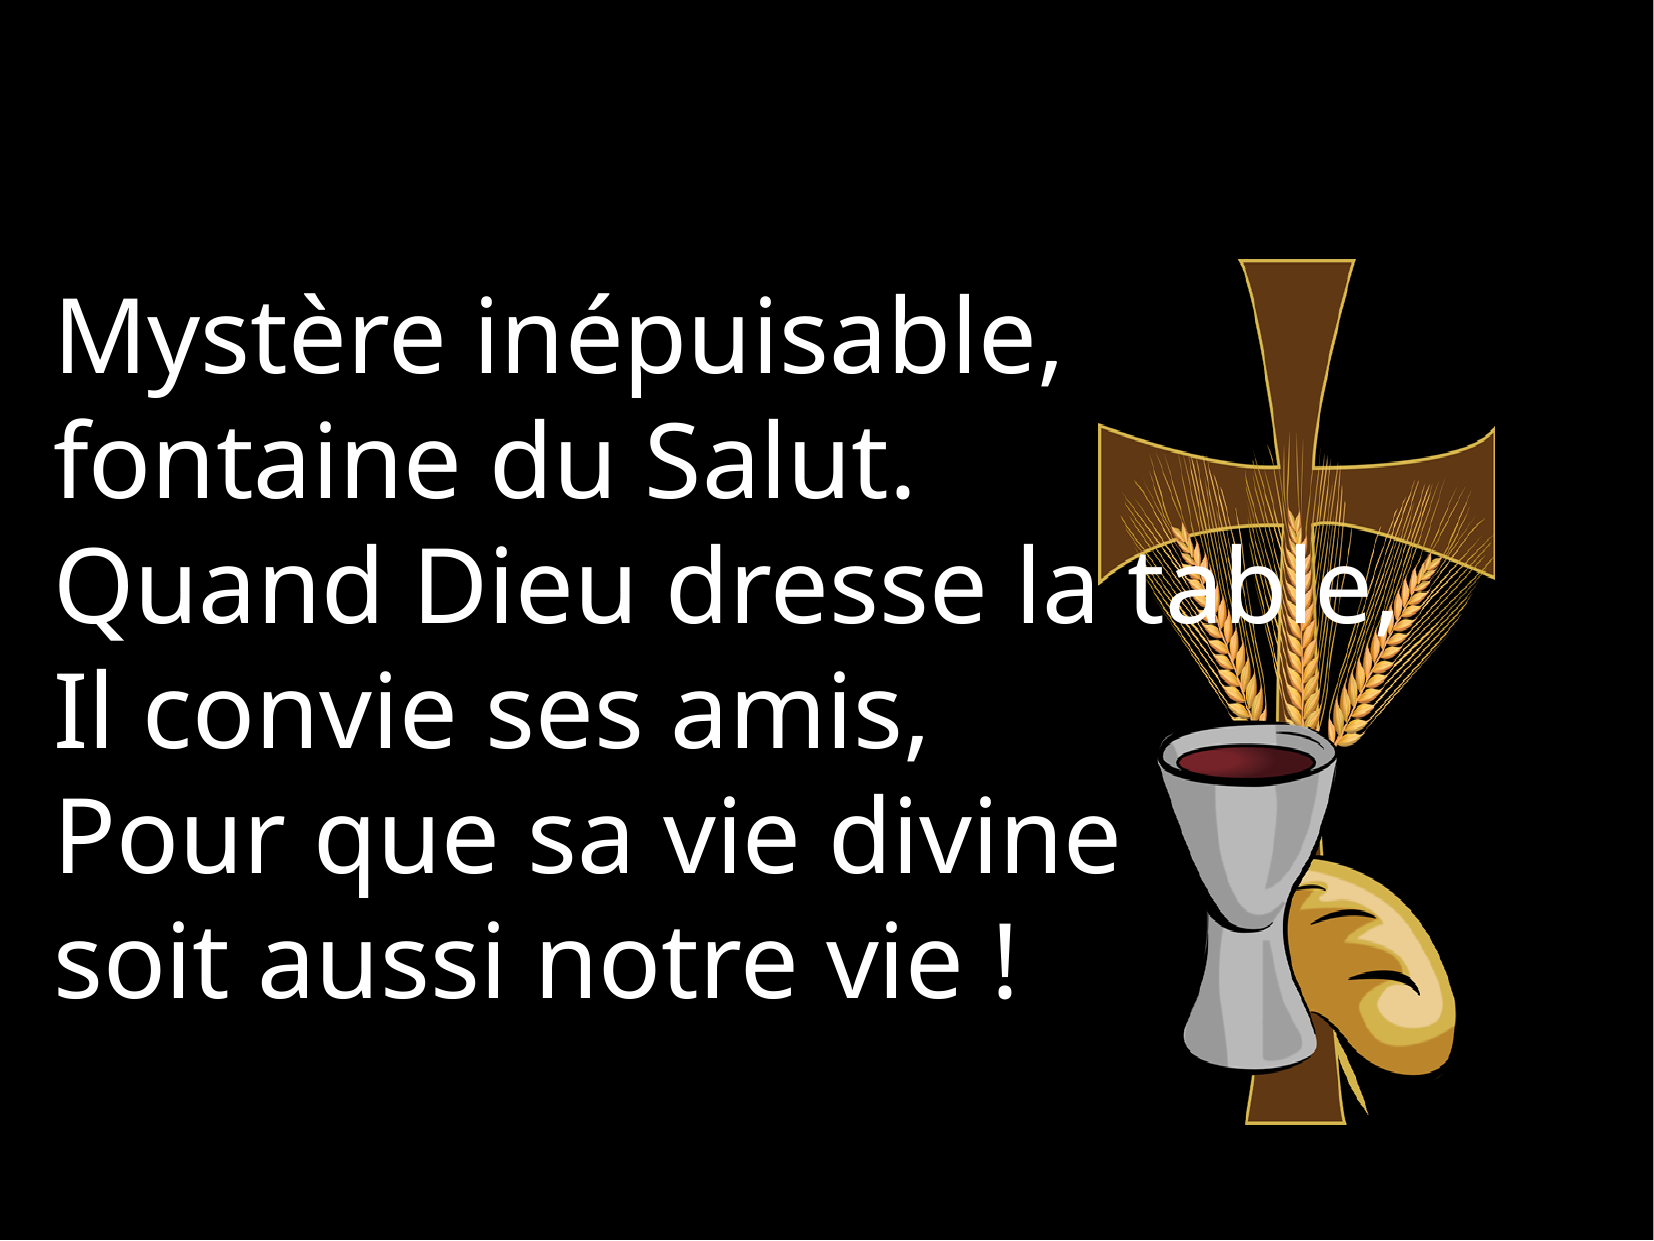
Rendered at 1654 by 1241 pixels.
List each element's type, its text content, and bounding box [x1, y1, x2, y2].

list Notre Dieu s'est fait homme pour que l'homme soit Dieu, Mystère inépuisable, fontaine du Salut. Quand Dieu dresse la table, Il convie ses amis, Pour que sa vie divine soit aussi notre vie ! [0, 12, 1501, 1126]
